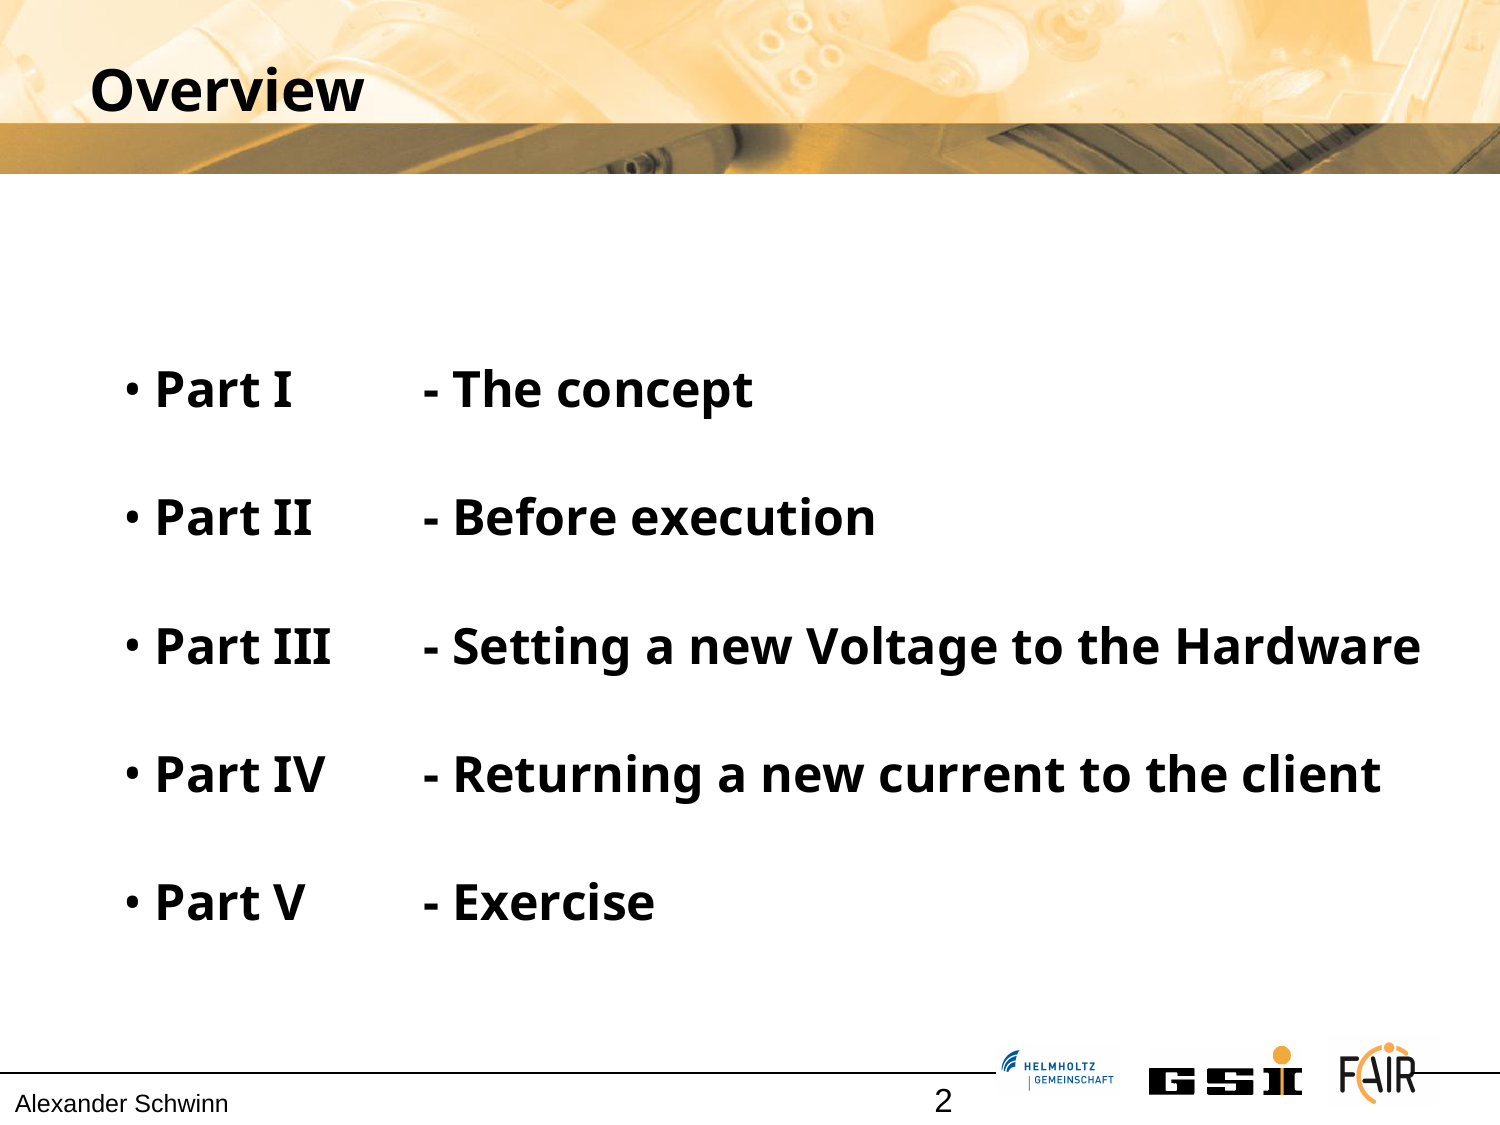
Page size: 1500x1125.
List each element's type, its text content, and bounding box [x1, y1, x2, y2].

text_box Part I - The concept Part II - Before execution Part III - Setting a new Voltage to the Hardware Part IV - Returning a new current to the client Part V - Exercise [108, 349, 1438, 939]
picture [996, 1046, 1121, 1095]
picture [0, 0, 1500, 175]
picture [1328, 1034, 1439, 1106]
title Overview [75, 45, 1426, 233]
picture [1149, 1046, 1302, 1095]
